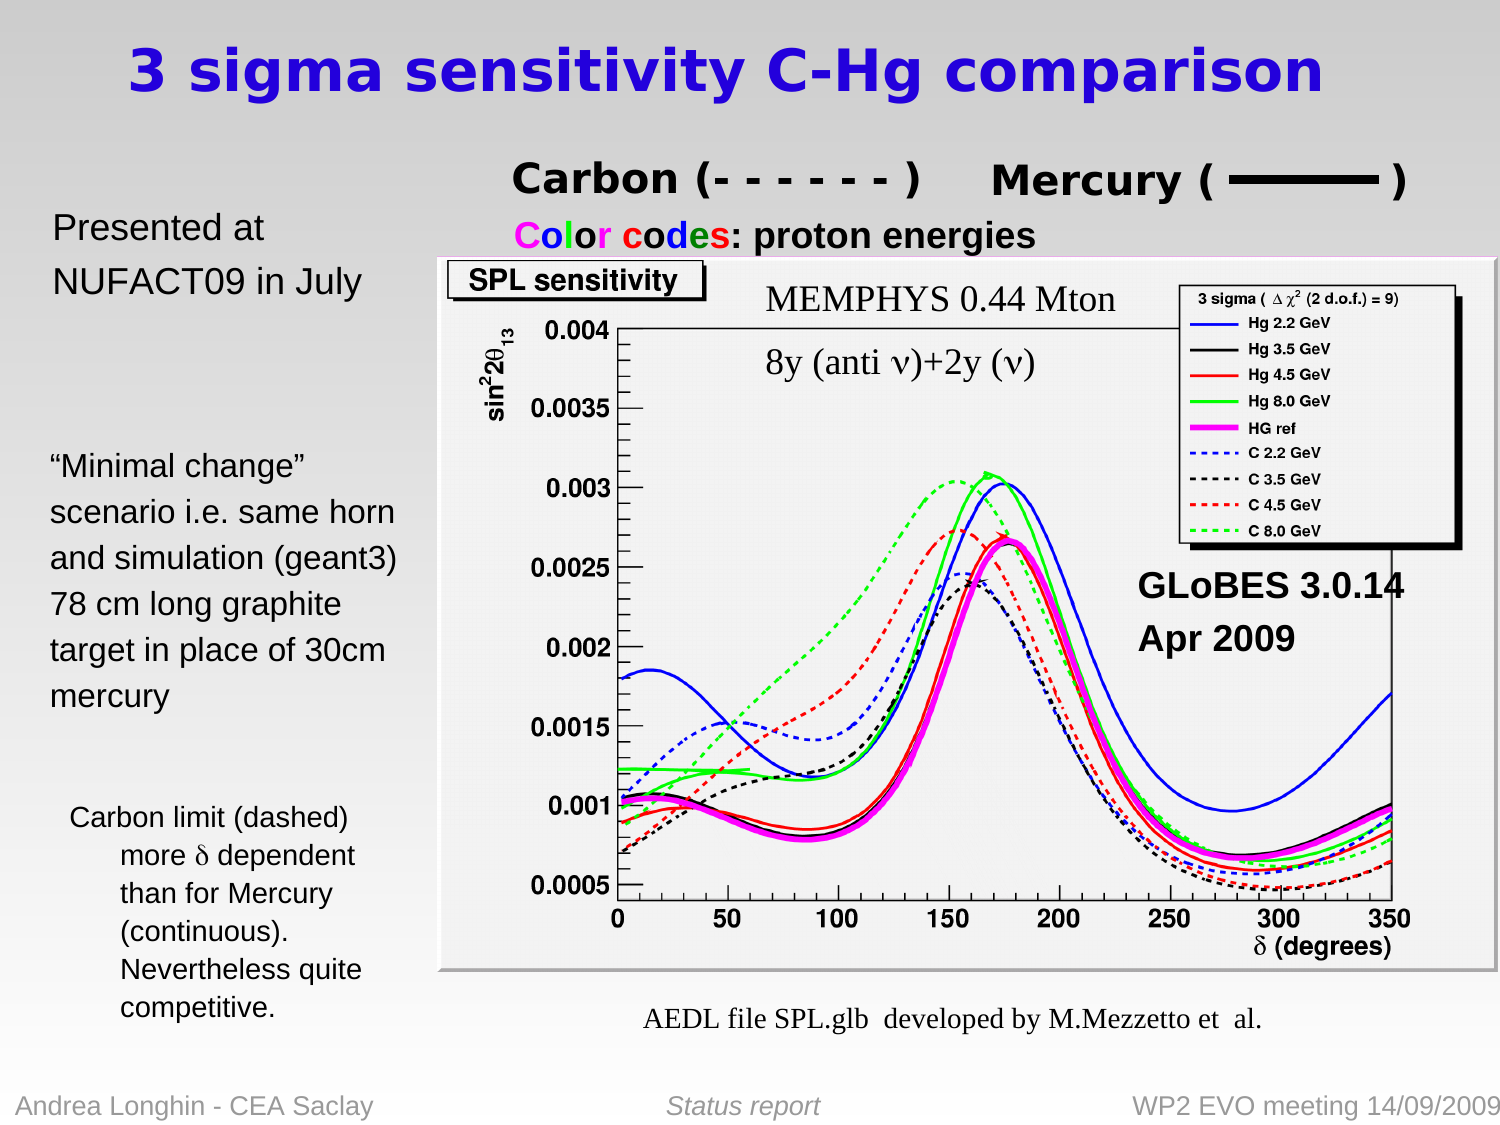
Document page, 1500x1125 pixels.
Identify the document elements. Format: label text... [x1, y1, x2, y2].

text_box Carbon (- - - - - - ) [494, 149, 944, 199]
text_box 3 sigma sensitivity C-Hg comparison [112, 31, 1341, 113]
text_box GLoBES 3.0.14 Apr 2009 [1122, 544, 1423, 667]
text_box MEMPHYS 0.44 Mton 8y (anti n)+2y (n) [748, 285, 1141, 396]
text_box Carbon limit (dashed) more d dependent than for Mercury (continuous). Nevertheless quite competitive. [37, 787, 413, 1031]
picture [437, 256, 1498, 972]
text_box Presented at NUFACT09 in July [37, 187, 413, 310]
text_box Color codes: proton energies [498, 194, 1234, 264]
text_box “Minimal change” scenario i.e. same horn and simulation (geant3) 78 cm long graphite target in place of 30cm mercury [49, 443, 413, 751]
text_box Mercury ( ) [972, 152, 1461, 201]
text_box AEDL file SPL.glb developed by M.Mezzetto et al. [465, 999, 1423, 1032]
